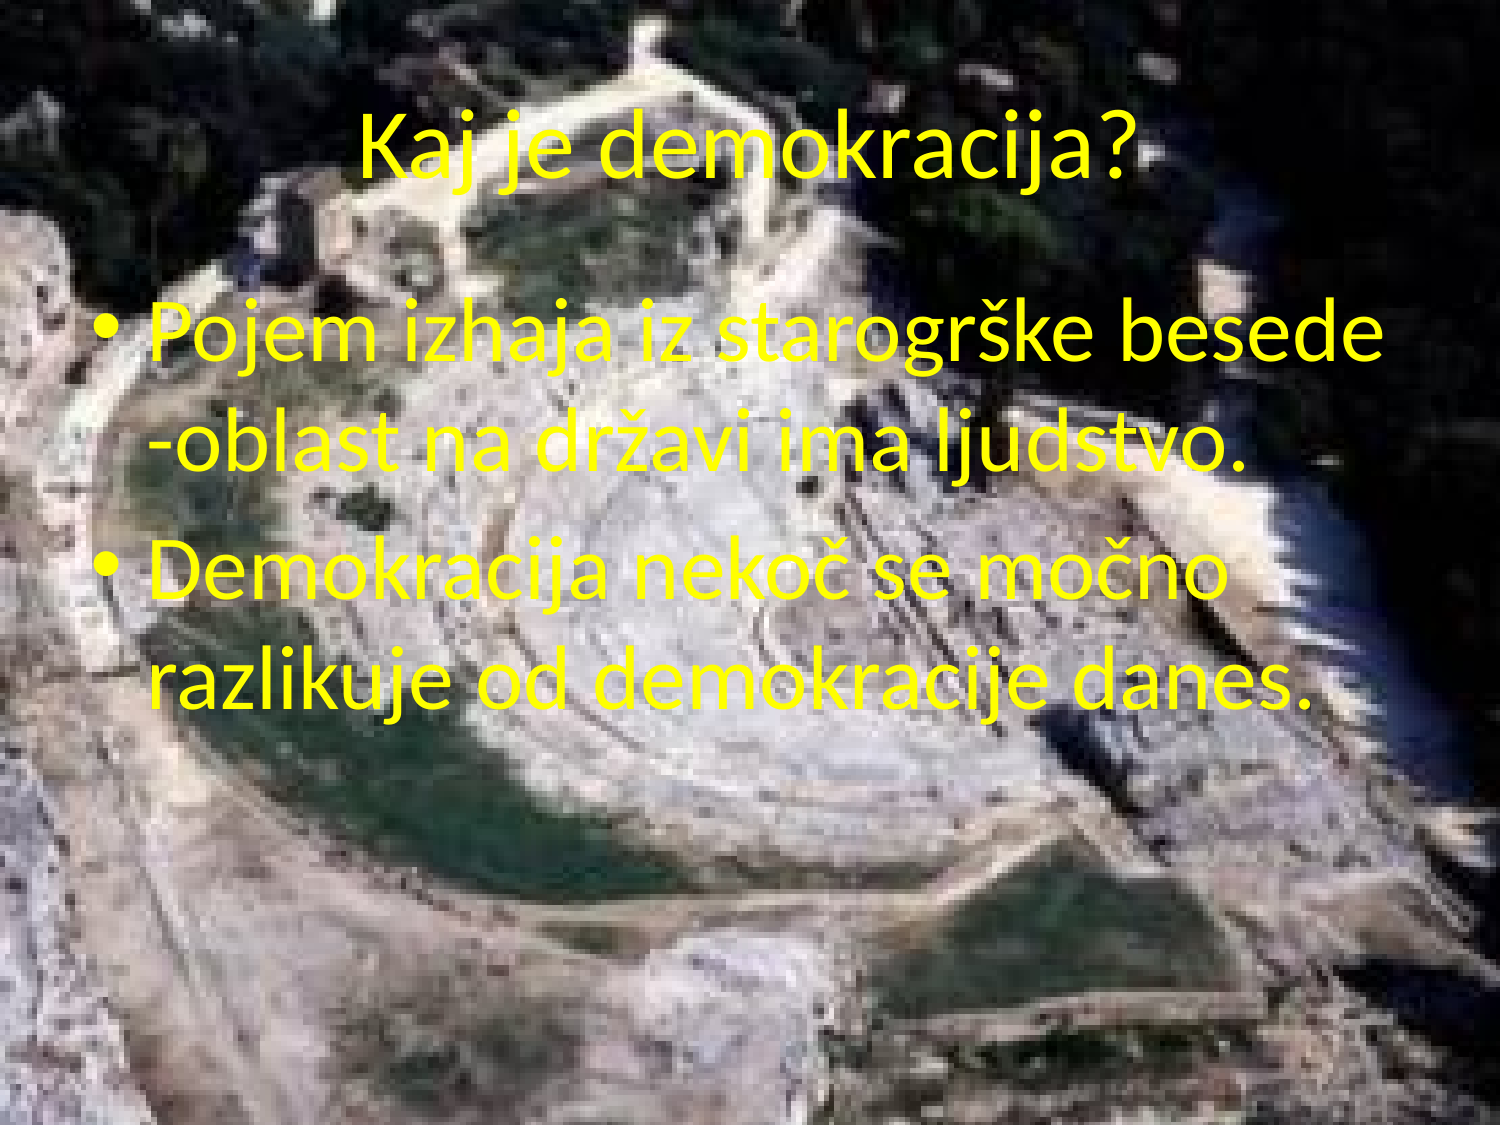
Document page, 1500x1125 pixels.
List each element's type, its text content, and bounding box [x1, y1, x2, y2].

list Pojem izhaja iz starogrške besede -oblast na državi ima ljudstvo. Demokracija nekoč se močno razlikuje od demokracije danes. [75, 262, 1425, 1005]
title Kaj je demokracija? [75, 45, 1425, 233]
picture [0, 0, 1500, 1125]
